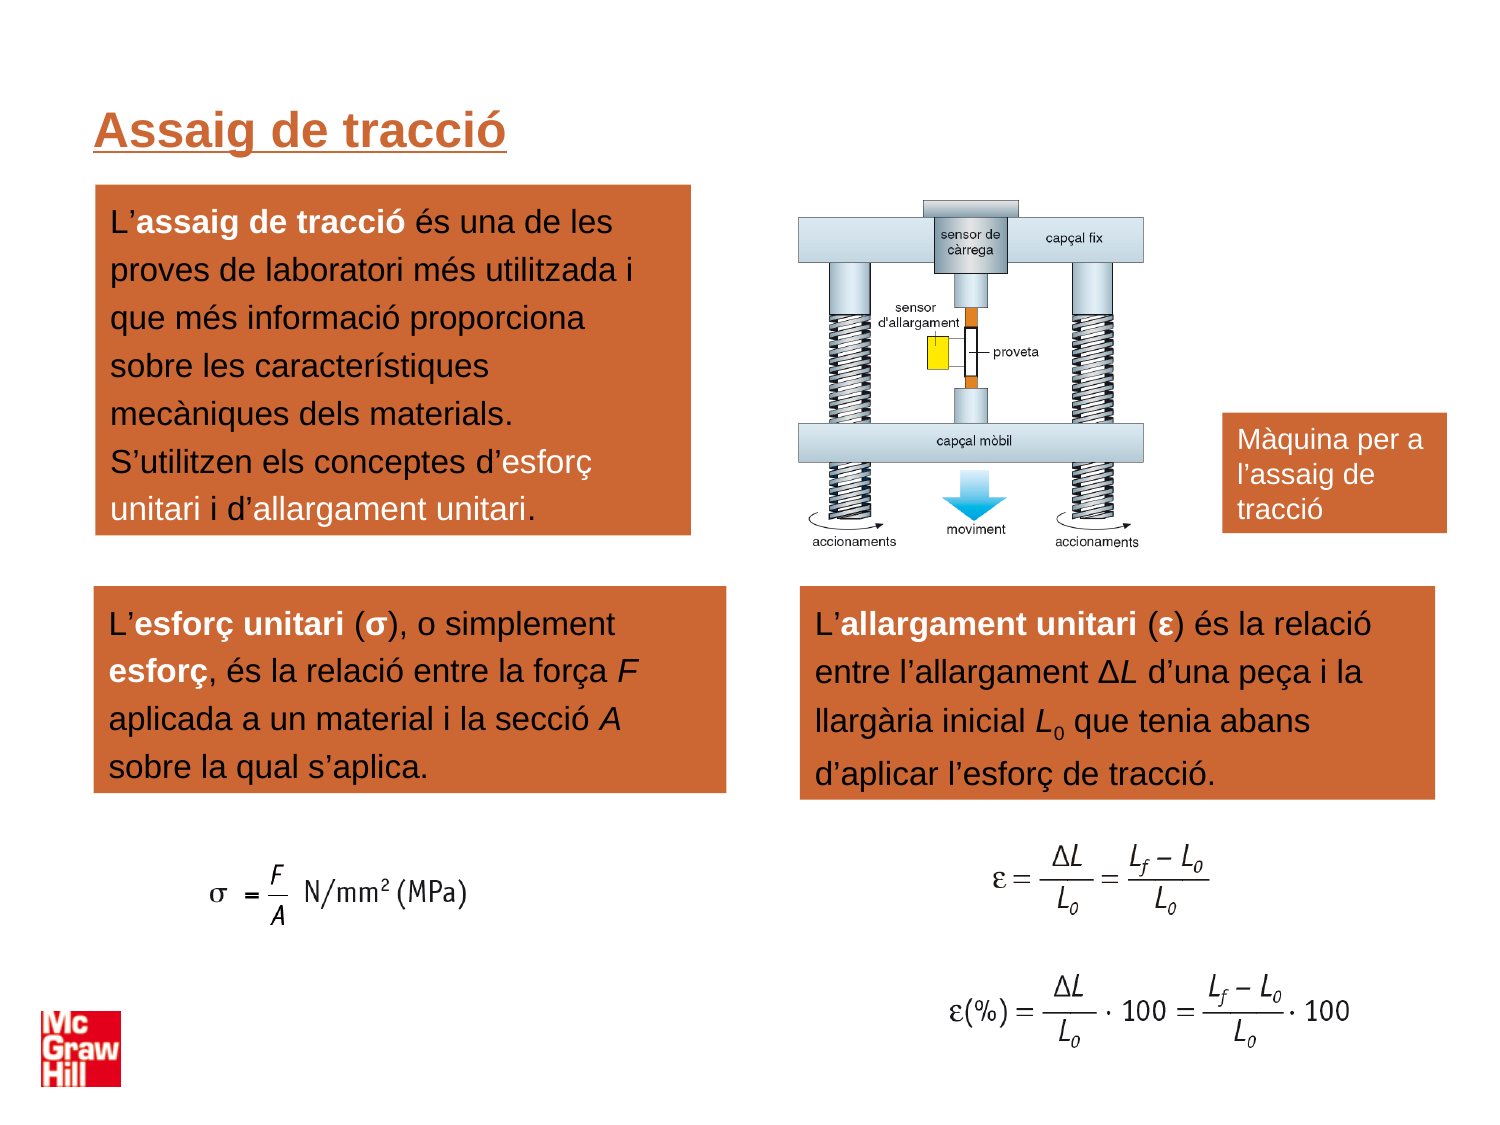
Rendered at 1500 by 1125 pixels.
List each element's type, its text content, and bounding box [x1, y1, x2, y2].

text_box L’assaig de tracció és una de les proves de laboratori més utilitzada i que més informació proporciona sobre les característiques mecàniques dels materials. S’utilitzen els conceptes d’esforç unitari i d’allargament unitari. [95, 184, 691, 536]
picture [790, 184, 1152, 553]
picture [920, 802, 1316, 943]
text_box Assaig de tracció [78, 90, 1483, 166]
text_box L’allargament unitari (ε) és la relació entre l’allargament ΔL d’una peça i la llargària inicial L0 que tenia abans d’aplicar l’esforç de tracció. [799, 586, 1436, 800]
chart [41, 1011, 121, 1087]
picture [920, 960, 1365, 1063]
text_box Màquina per a l’assaig de tracció [1222, 412, 1447, 534]
text_box L’esforç unitari (σ), o simplement esforç, és la relació entre la força F aplicada a un material i la secció A sobre la qual s’aplica. [93, 586, 727, 794]
picture [186, 834, 503, 943]
